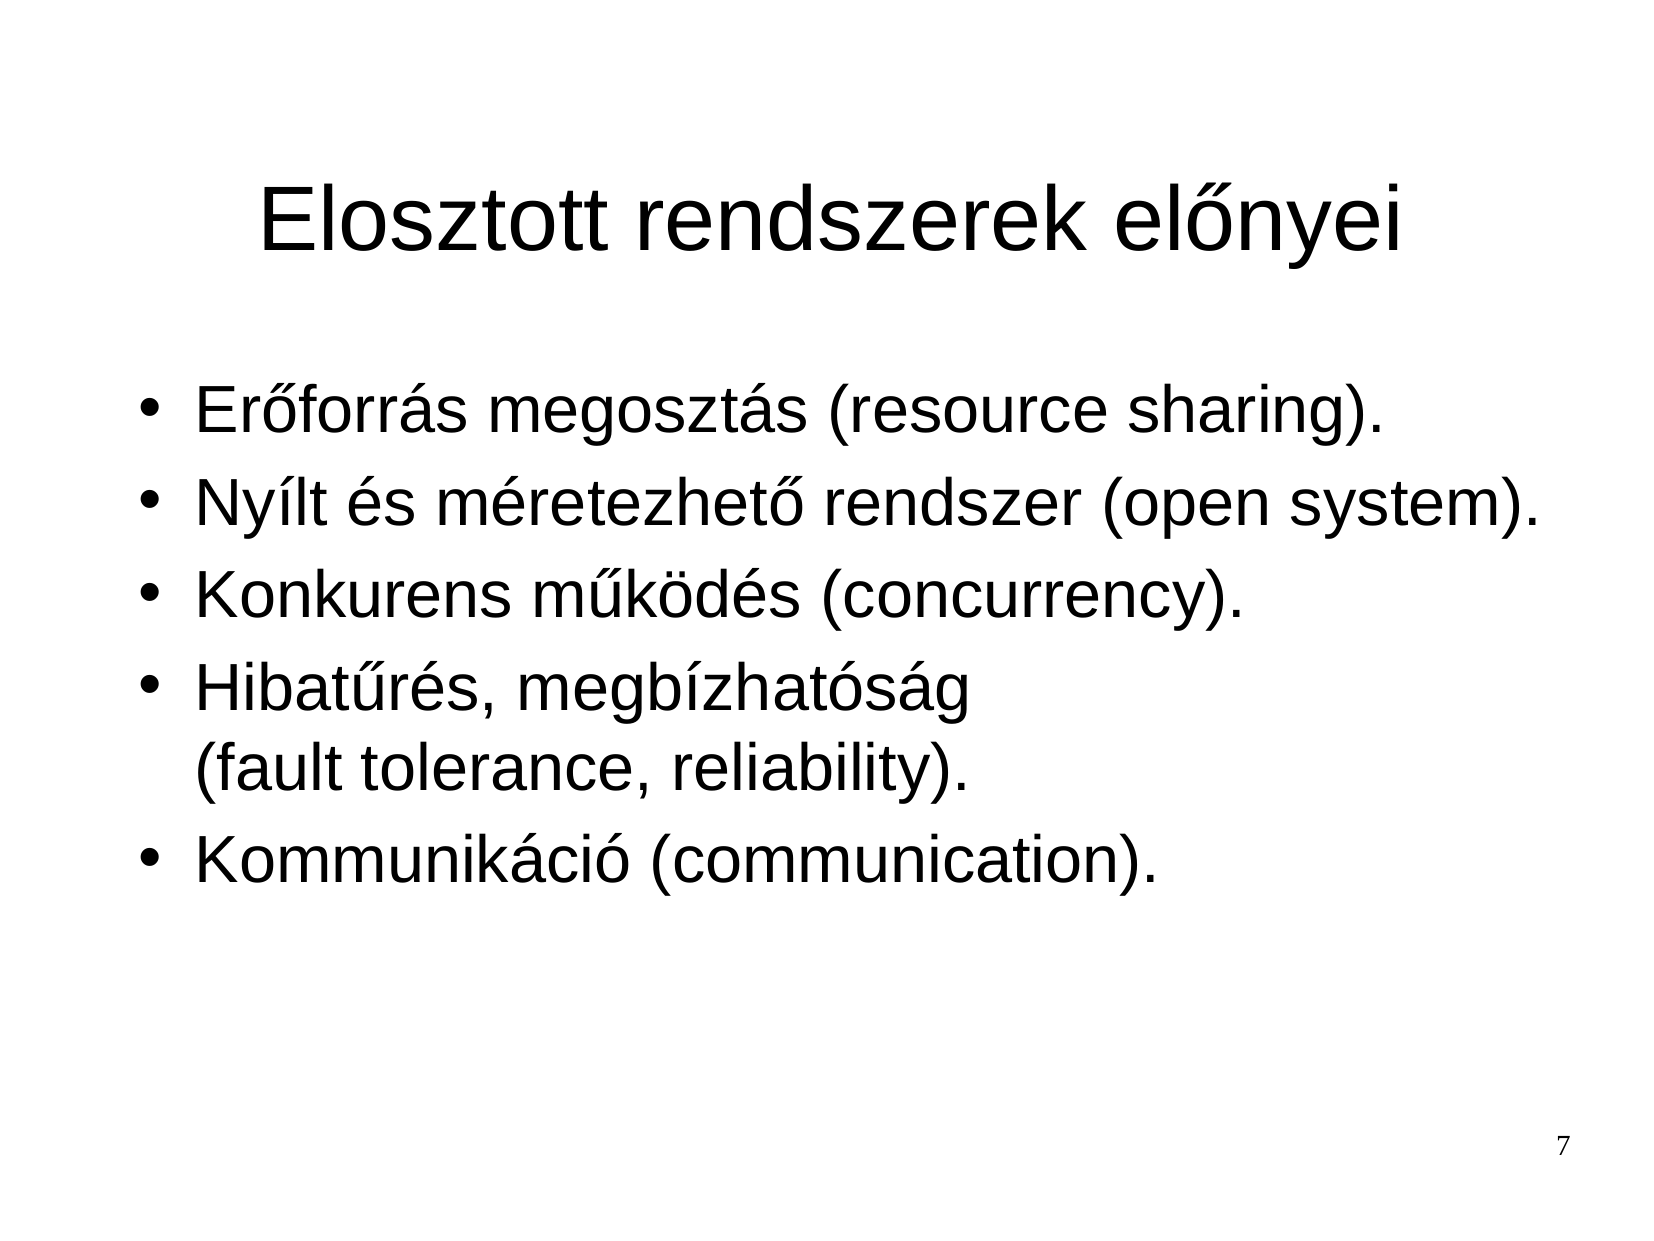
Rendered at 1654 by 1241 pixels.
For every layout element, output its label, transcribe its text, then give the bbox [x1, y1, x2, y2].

list Erőforrás megosztás (resource sharing). Nyílt és méretezhető rendszer (open system). Konkurens működés (concurrency). Hibatűrés, megbízhatóság (fault tolerance, reliability). Kommunikáció (communication). [123, 358, 1595, 1103]
title Elosztott rendszerek előnyei [124, 110, 1530, 317]
